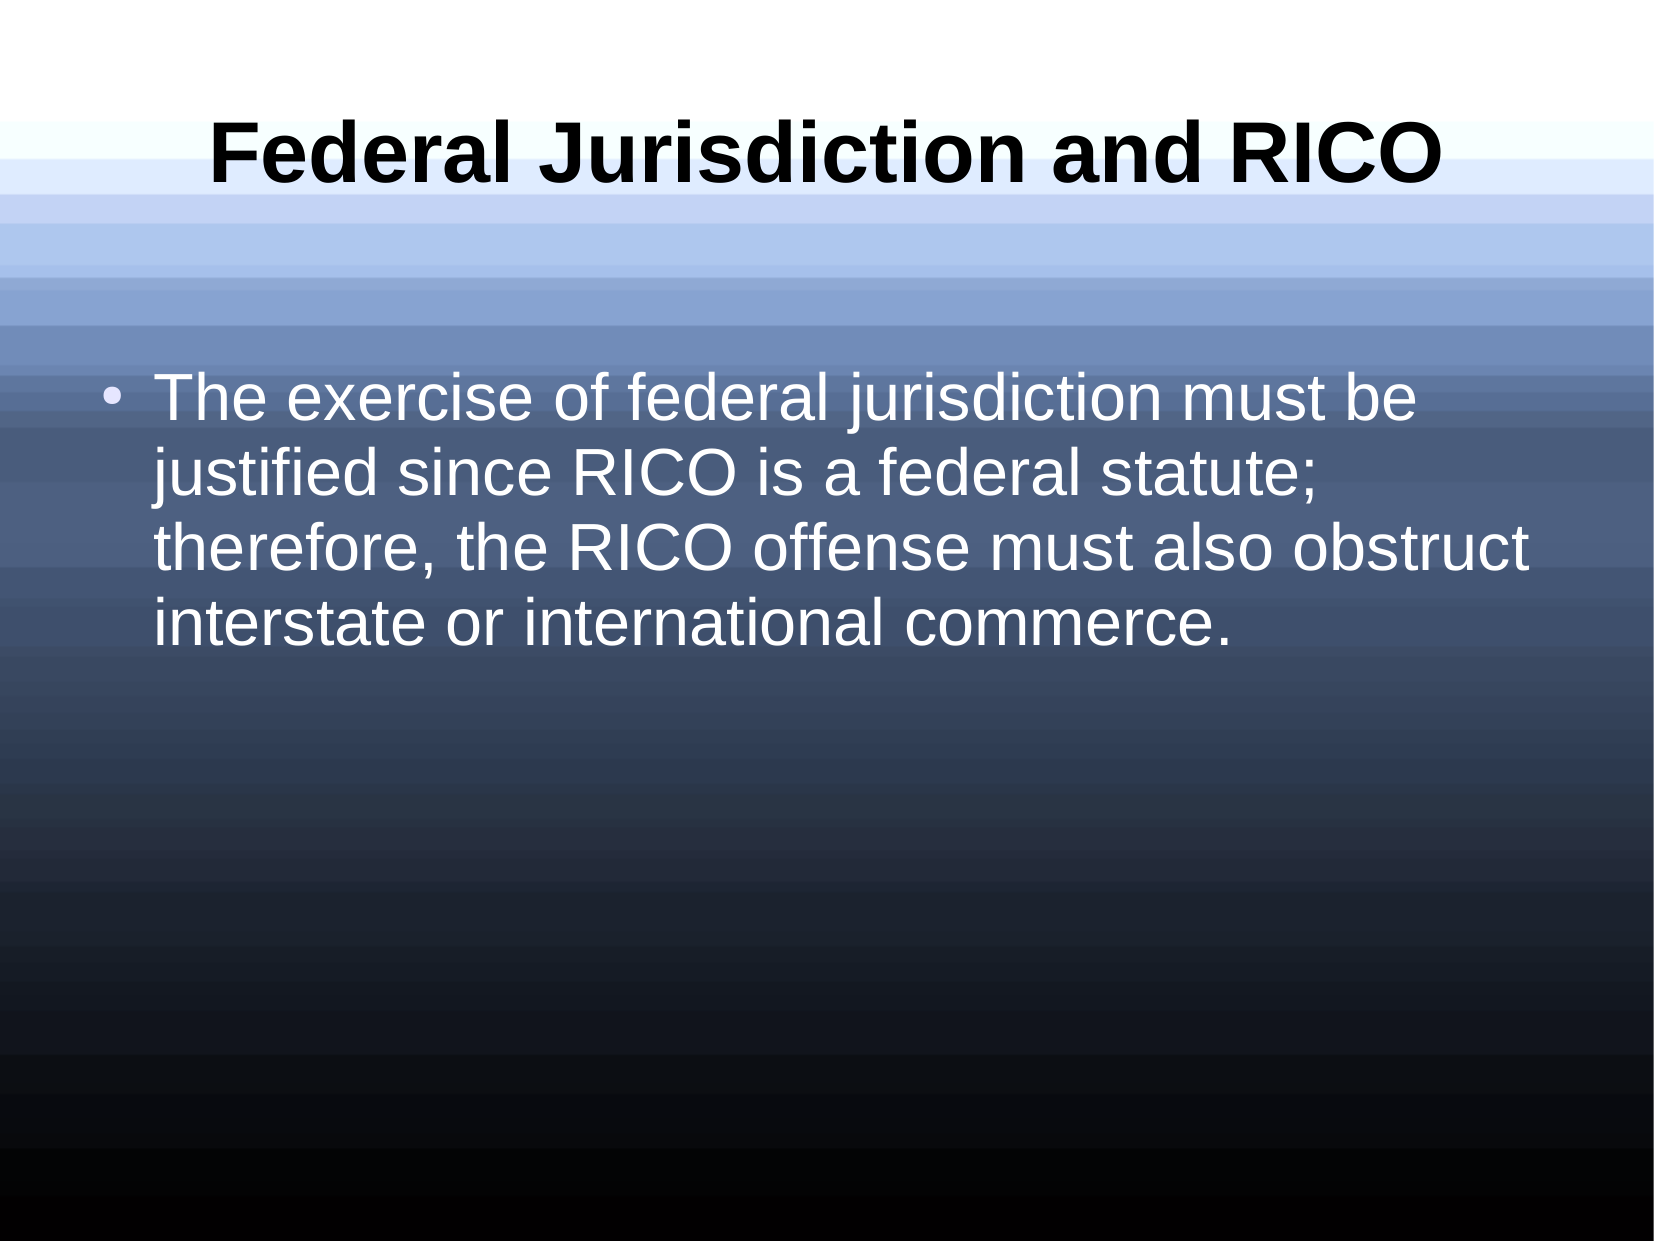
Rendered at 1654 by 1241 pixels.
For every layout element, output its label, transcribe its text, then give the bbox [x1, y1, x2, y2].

list The exercise of federal jurisdiction must be justified since RICO is a federal statute; therefore, the RICO offense must also obstruct interstate or international commerce. [82, 360, 1571, 1115]
title Federal Jurisdiction and RICO [82, 49, 1571, 257]
picture [0, 0, 1654, 1241]
